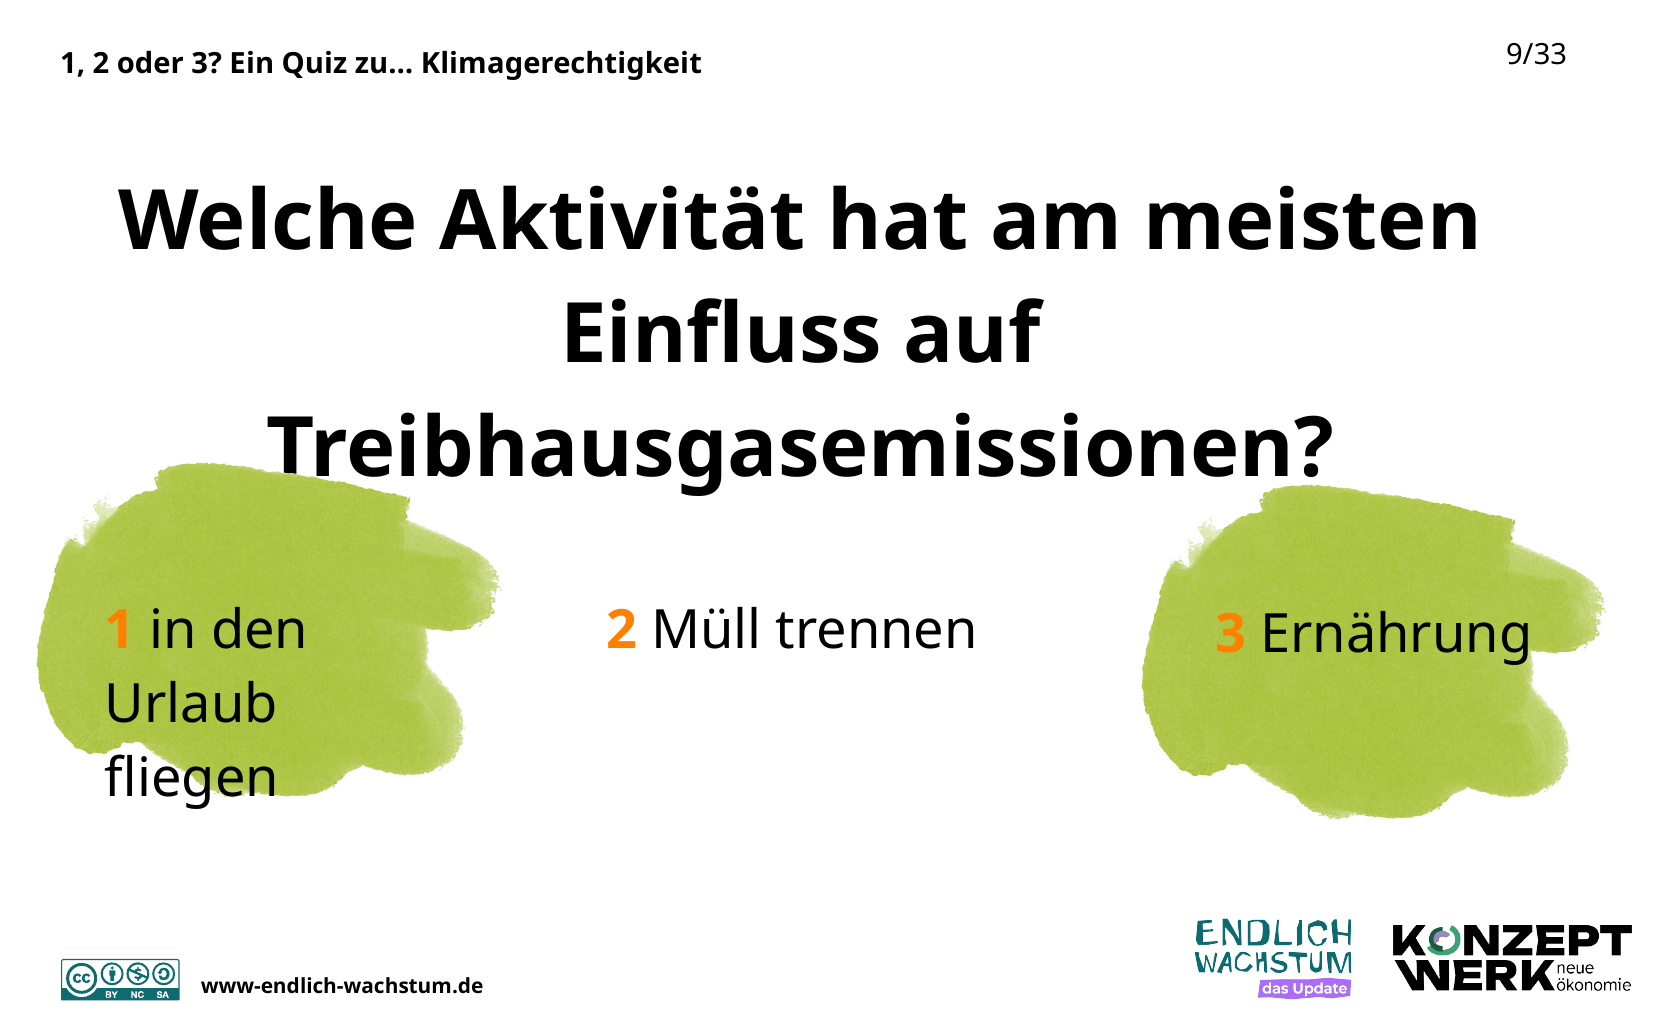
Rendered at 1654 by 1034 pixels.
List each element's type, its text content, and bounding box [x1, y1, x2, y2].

text_box 2 Müll trennen [520, 583, 1082, 872]
picture [189, 770, 205, 793]
title Welche Aktivität hat am meisten Einfluss auf Treibhausgasemissionen? [118, 160, 1607, 513]
picture [1141, 513, 1607, 820]
picture [1387, 917, 1636, 997]
picture [36, 462, 502, 798]
text_box 1 in den Urlaub fliegen [19, 583, 480, 720]
picture [1176, 900, 1374, 1011]
text_box 3 Ernährung [1129, 587, 1591, 724]
